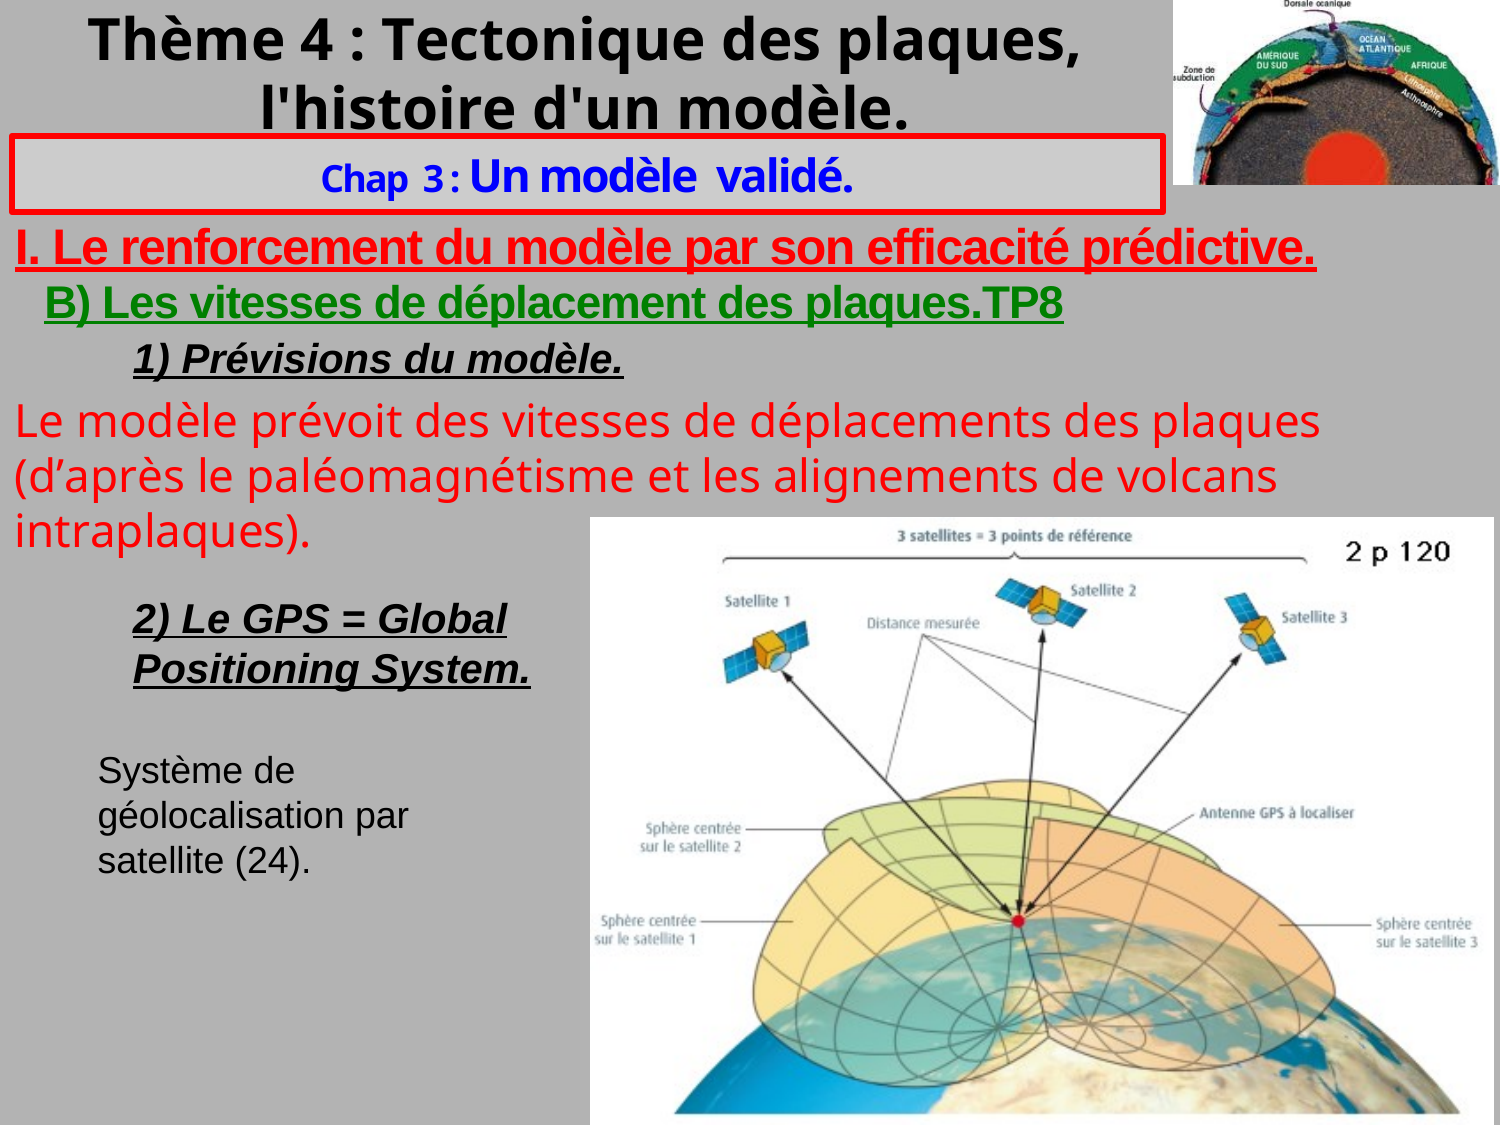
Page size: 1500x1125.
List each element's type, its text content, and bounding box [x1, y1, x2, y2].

text_box Chap 3 : Un modèle validé. [11, 135, 1164, 206]
picture [1173, 0, 1500, 185]
text_box Thème 4 : Tectonique des plaques, l'histoire d'un modèle. [0, 0, 1173, 150]
text_box 2) Le GPS = Global Positioning System. [118, 584, 650, 700]
text_box B) Les vitesses de déplacement des plaques.TP8 [29, 265, 1500, 336]
picture [590, 564, 1494, 1125]
text_box Système de géolocalisation par satellite (24). [82, 738, 532, 889]
text_box I. Le renforcement du modèle par son efficacité prédictive. [0, 206, 1500, 282]
text_box 1) Prévisions du modèle. [118, 324, 886, 383]
text_box Le modèle prévoit des vitesses de déplacements des plaques (d’après le paléomagnétisme et les alignements de volcans intraplaques). [0, 383, 1500, 564]
